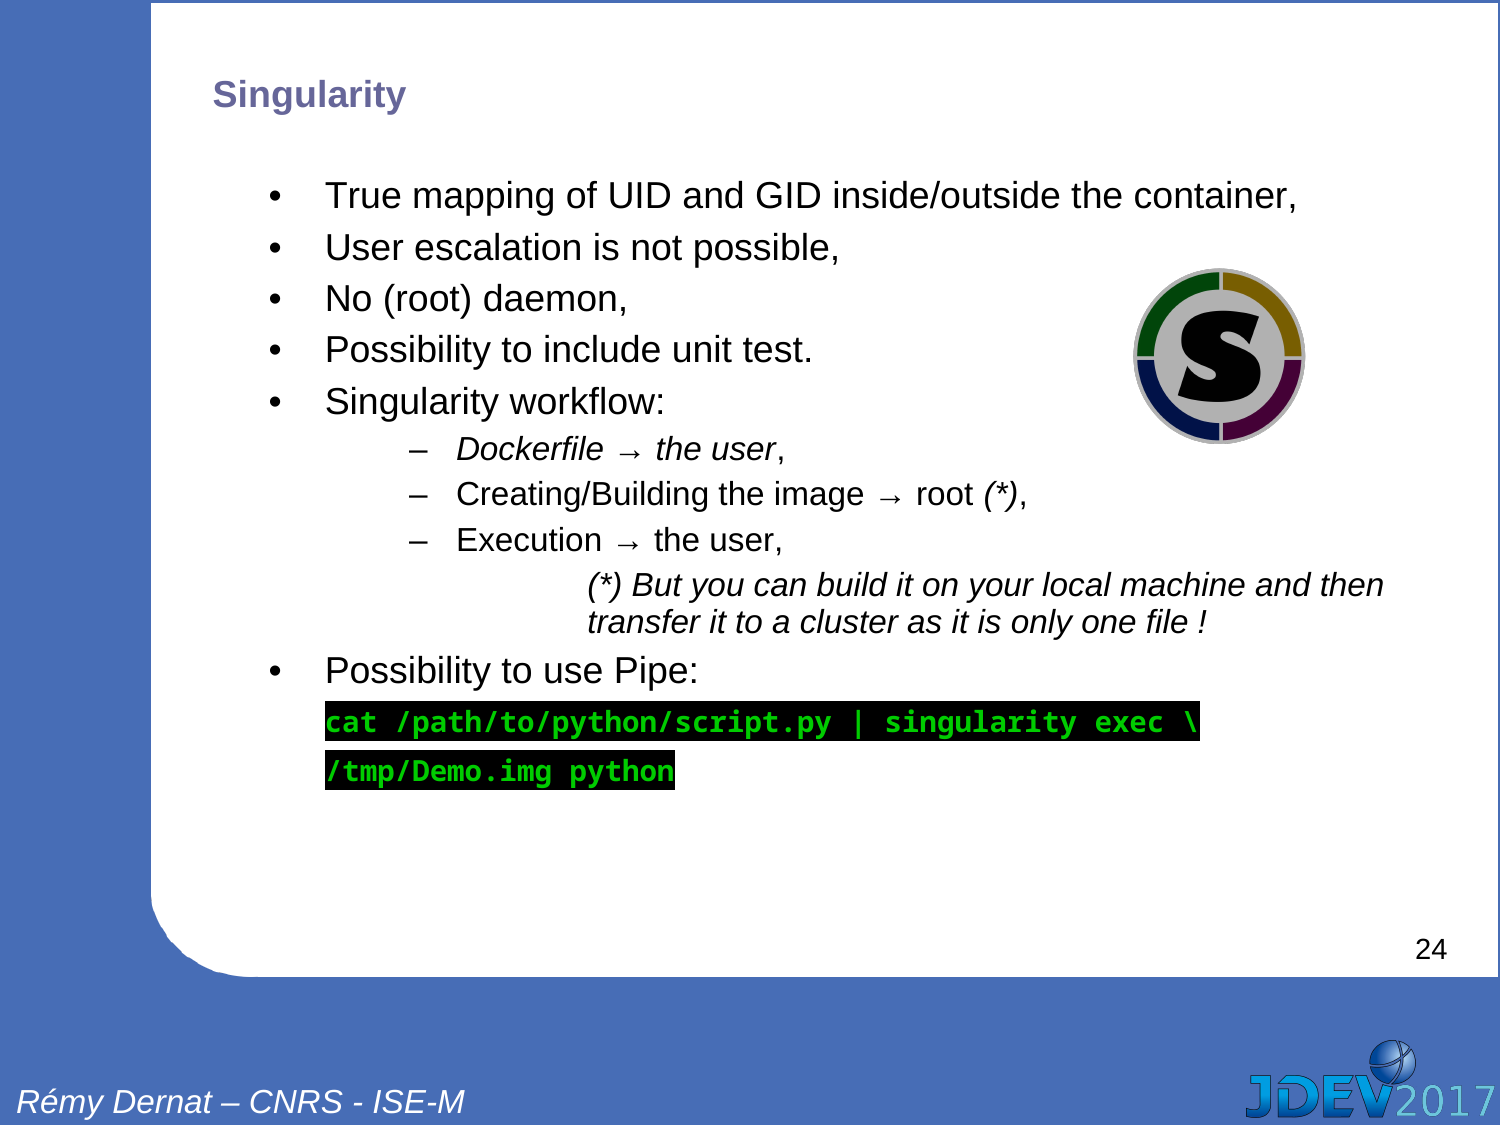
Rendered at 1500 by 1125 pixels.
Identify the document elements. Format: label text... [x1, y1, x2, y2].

list True mapping of UID and GID inside/outside the container, User escalation is not possible, No (root) daemon, Possibility to include unit test. Singularity workflow: Dockerfile → the user, Creating/Building the image → root (*), Execution → the user, (*) But you can build it on your local machine and then transfer it to a cluster as it is only one file ! Possibility to use Pipe: cat /path/to/python/script.py | singularity exec \ /tmp/Demo.img python [212, 174, 1448, 828]
picture [0, 0, 1500, 1125]
text_box Rémy Dernat – CNRS - ISE-M [0, 1075, 488, 1125]
title Singularity [212, 24, 1447, 164]
